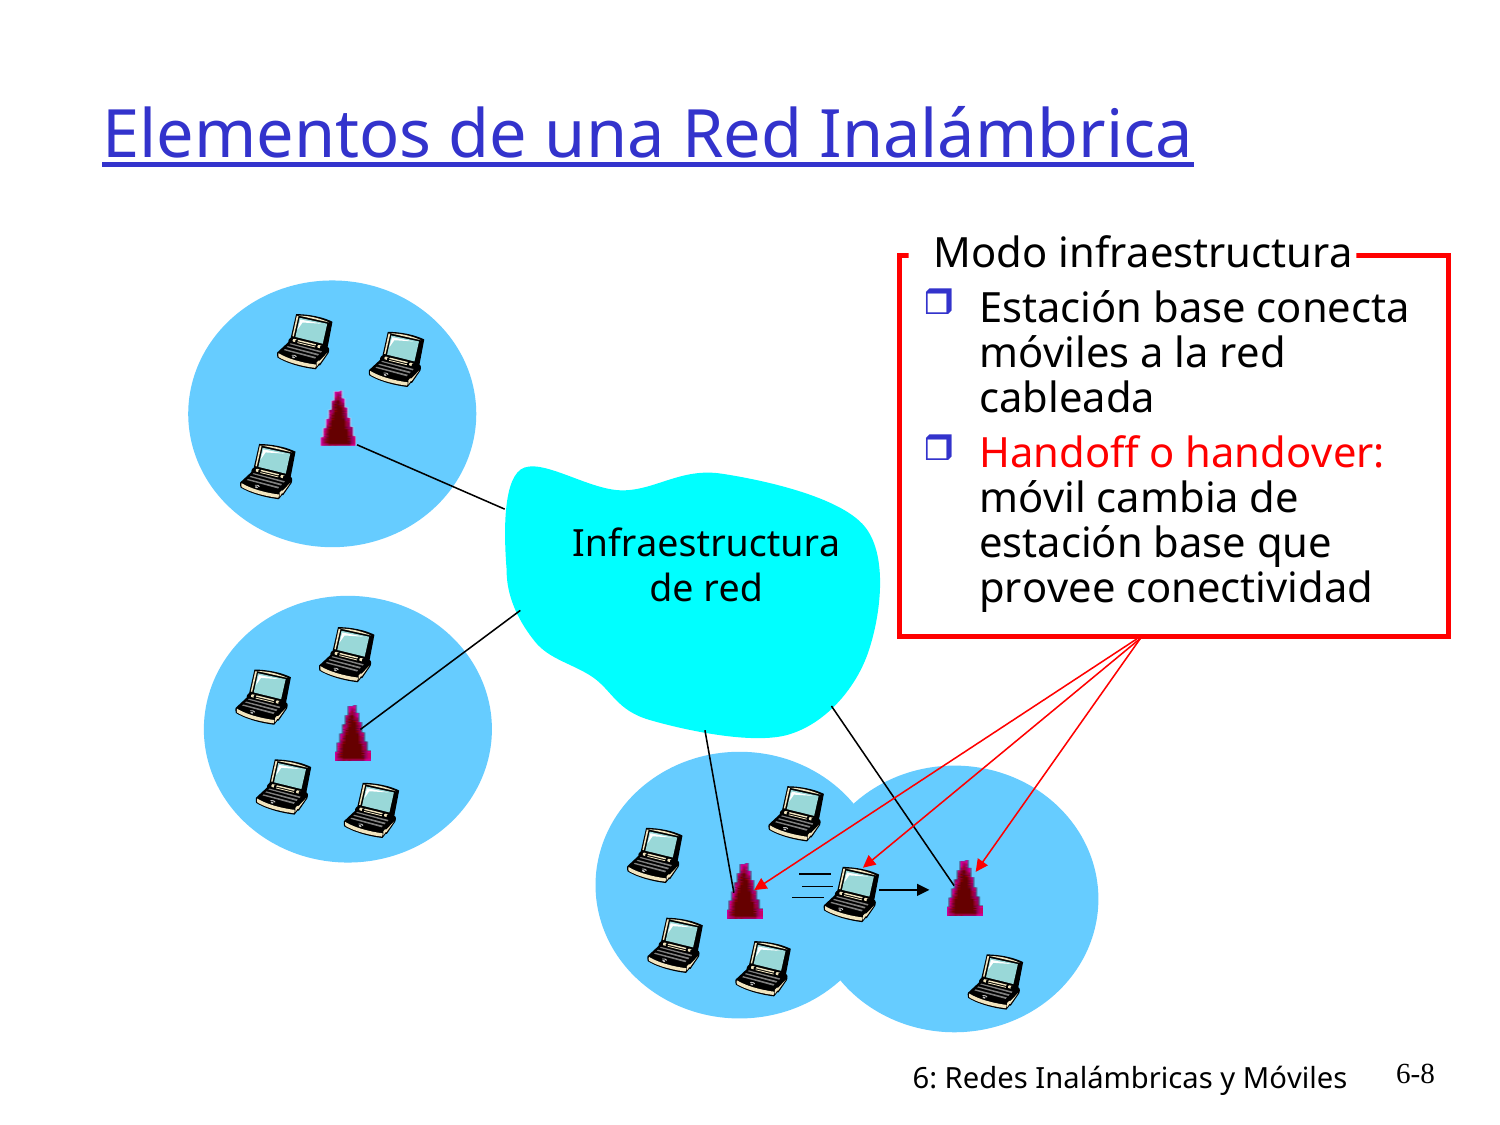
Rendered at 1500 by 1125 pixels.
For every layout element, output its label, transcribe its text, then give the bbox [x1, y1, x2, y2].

picture [225, 649, 291, 725]
picture [229, 424, 296, 500]
text_box Infraestructura de red [557, 510, 856, 617]
title Elementos de una Red Inalámbrica [87, 37, 1363, 225]
picture [616, 808, 683, 884]
picture [727, 863, 763, 920]
picture [957, 934, 1024, 1010]
picture [813, 847, 880, 923]
text_box [595, 755, 1099, 1033]
picture [358, 311, 425, 387]
text_box [896, 765, 982, 824]
text_box [915, 768, 1033, 872]
picture [637, 897, 703, 973]
picture [725, 921, 791, 997]
text_box [823, 800, 911, 855]
text_box Modo infraestructura Estación base conecta móviles a la red cableada Handoff o handover: móvil cambia de estación base que provee conectividad [908, 223, 1425, 647]
picture [335, 705, 371, 761]
text_box [885, 766, 940, 796]
text_box [188, 280, 477, 548]
text_box [203, 595, 492, 863]
picture [333, 762, 400, 838]
picture [245, 739, 312, 815]
text_box [505, 466, 881, 739]
picture [947, 860, 983, 916]
picture [266, 294, 333, 370]
text_box [711, 751, 892, 882]
picture [308, 607, 375, 683]
picture [758, 766, 824, 842]
picture [320, 390, 356, 446]
